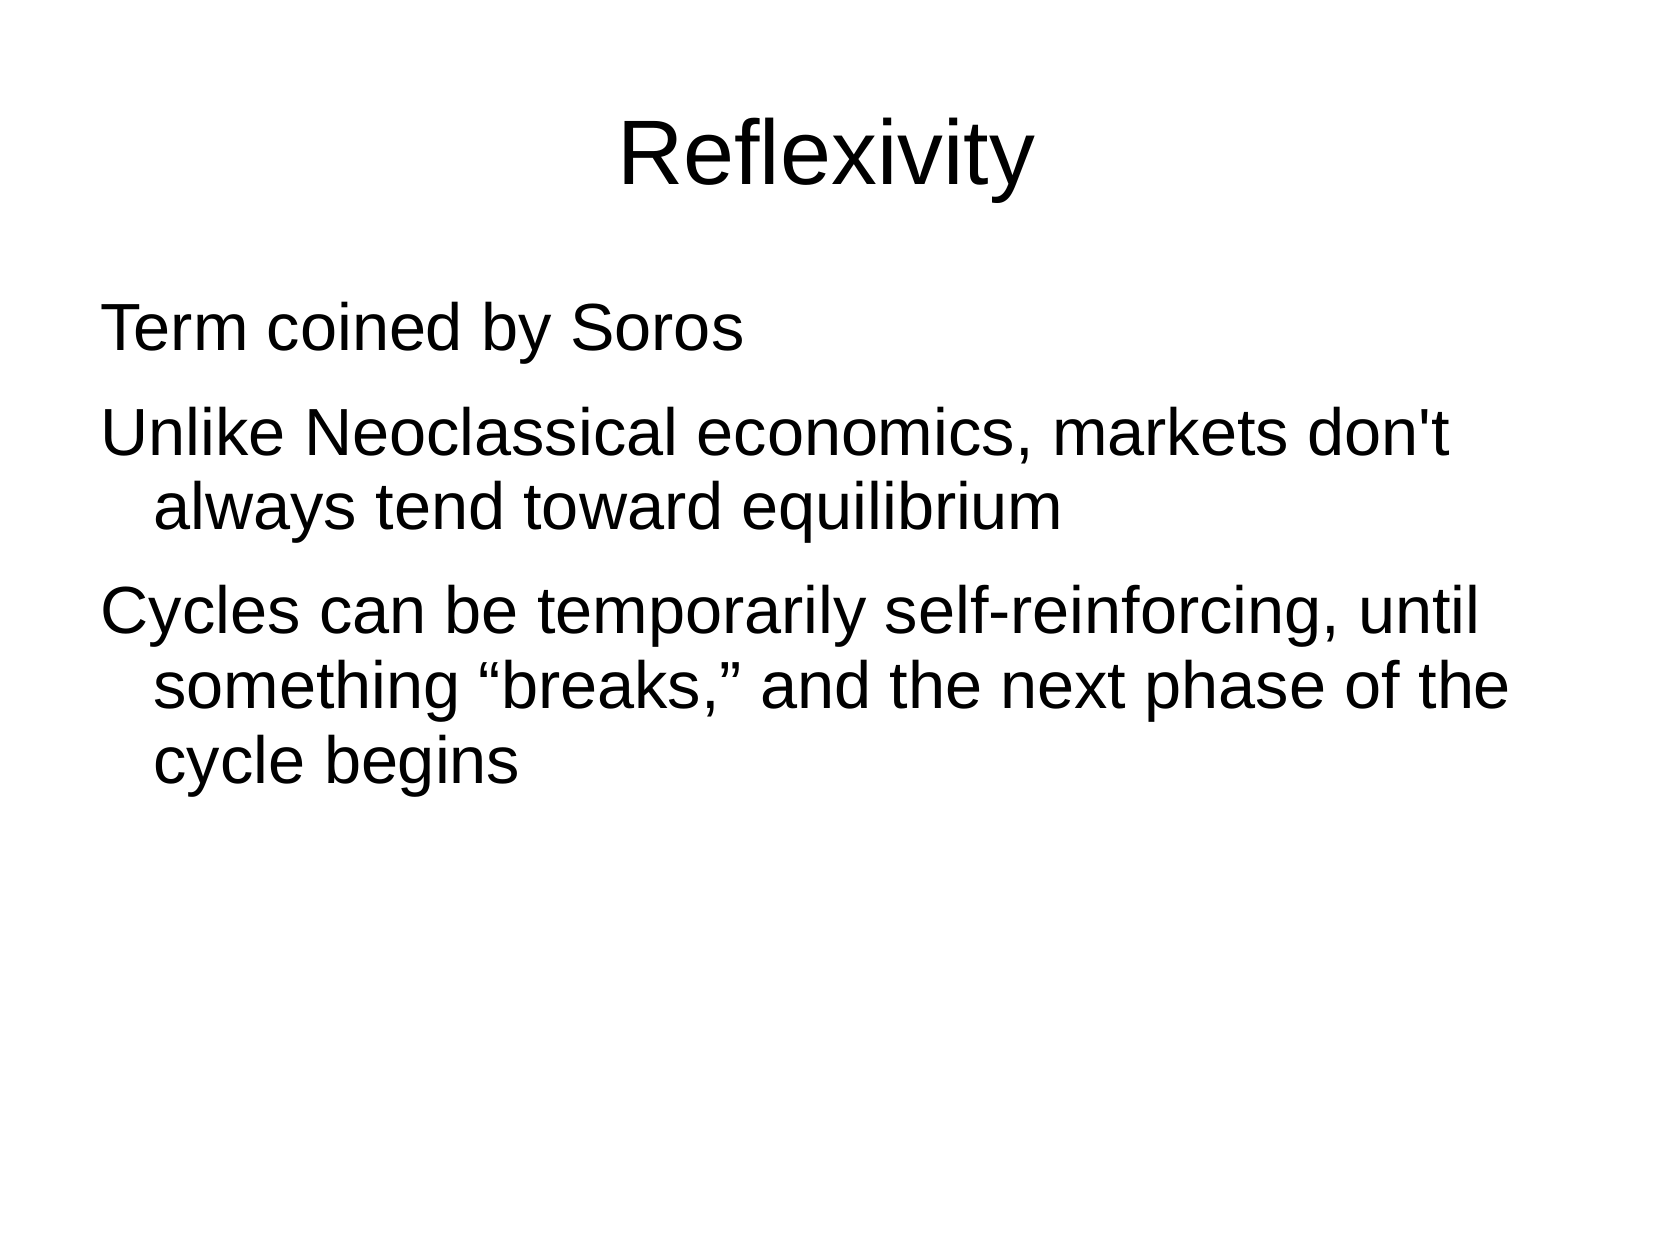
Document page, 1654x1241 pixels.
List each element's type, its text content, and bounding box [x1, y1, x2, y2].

title Reflexivity [82, 56, 1571, 250]
list Term coined by Soros Unlike Neoclassical economics, markets don't always tend toward equilibrium Cycles can be temporarily self-reinforcing, until something “breaks,” and the next phase of the cycle begins [82, 290, 1571, 1094]
